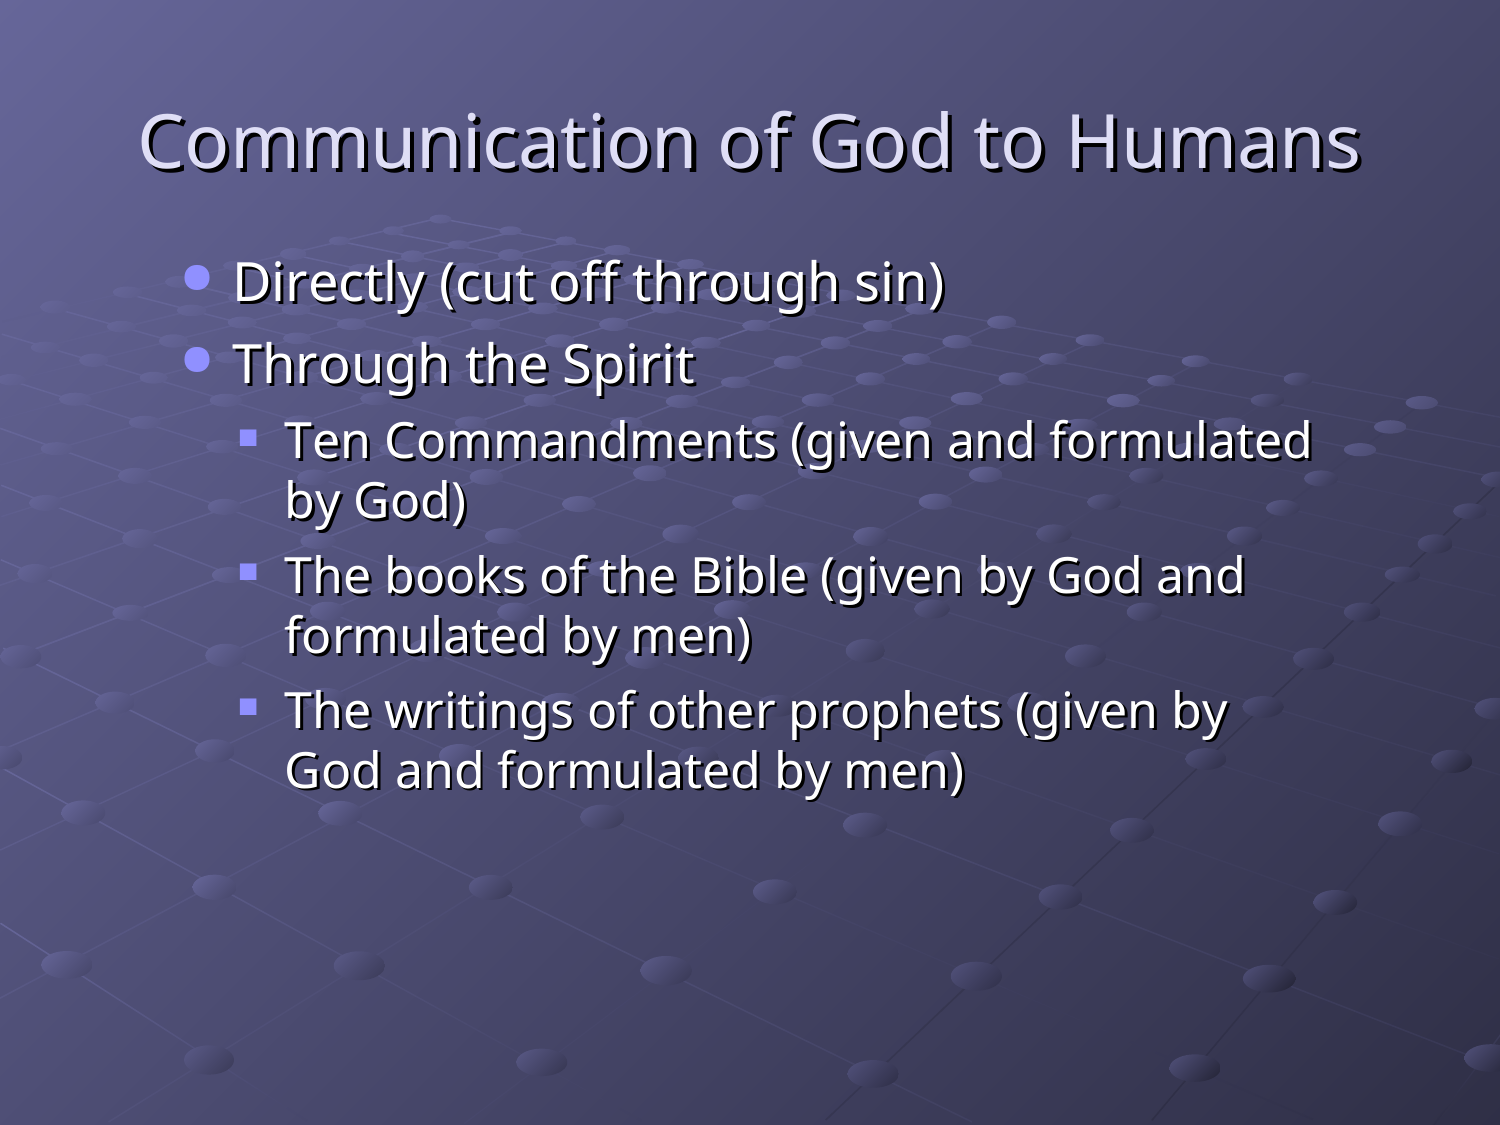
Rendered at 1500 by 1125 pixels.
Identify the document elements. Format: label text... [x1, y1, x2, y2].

list Directly (cut off through sin) Through the Spirit Ten Commandments (given and formulated by God) The books of the Bible (given by God and formulated by men) The writings of other prophets (given by God and formulated by men) [165, 239, 1351, 984]
title Communication of God to Humans [75, 45, 1426, 233]
